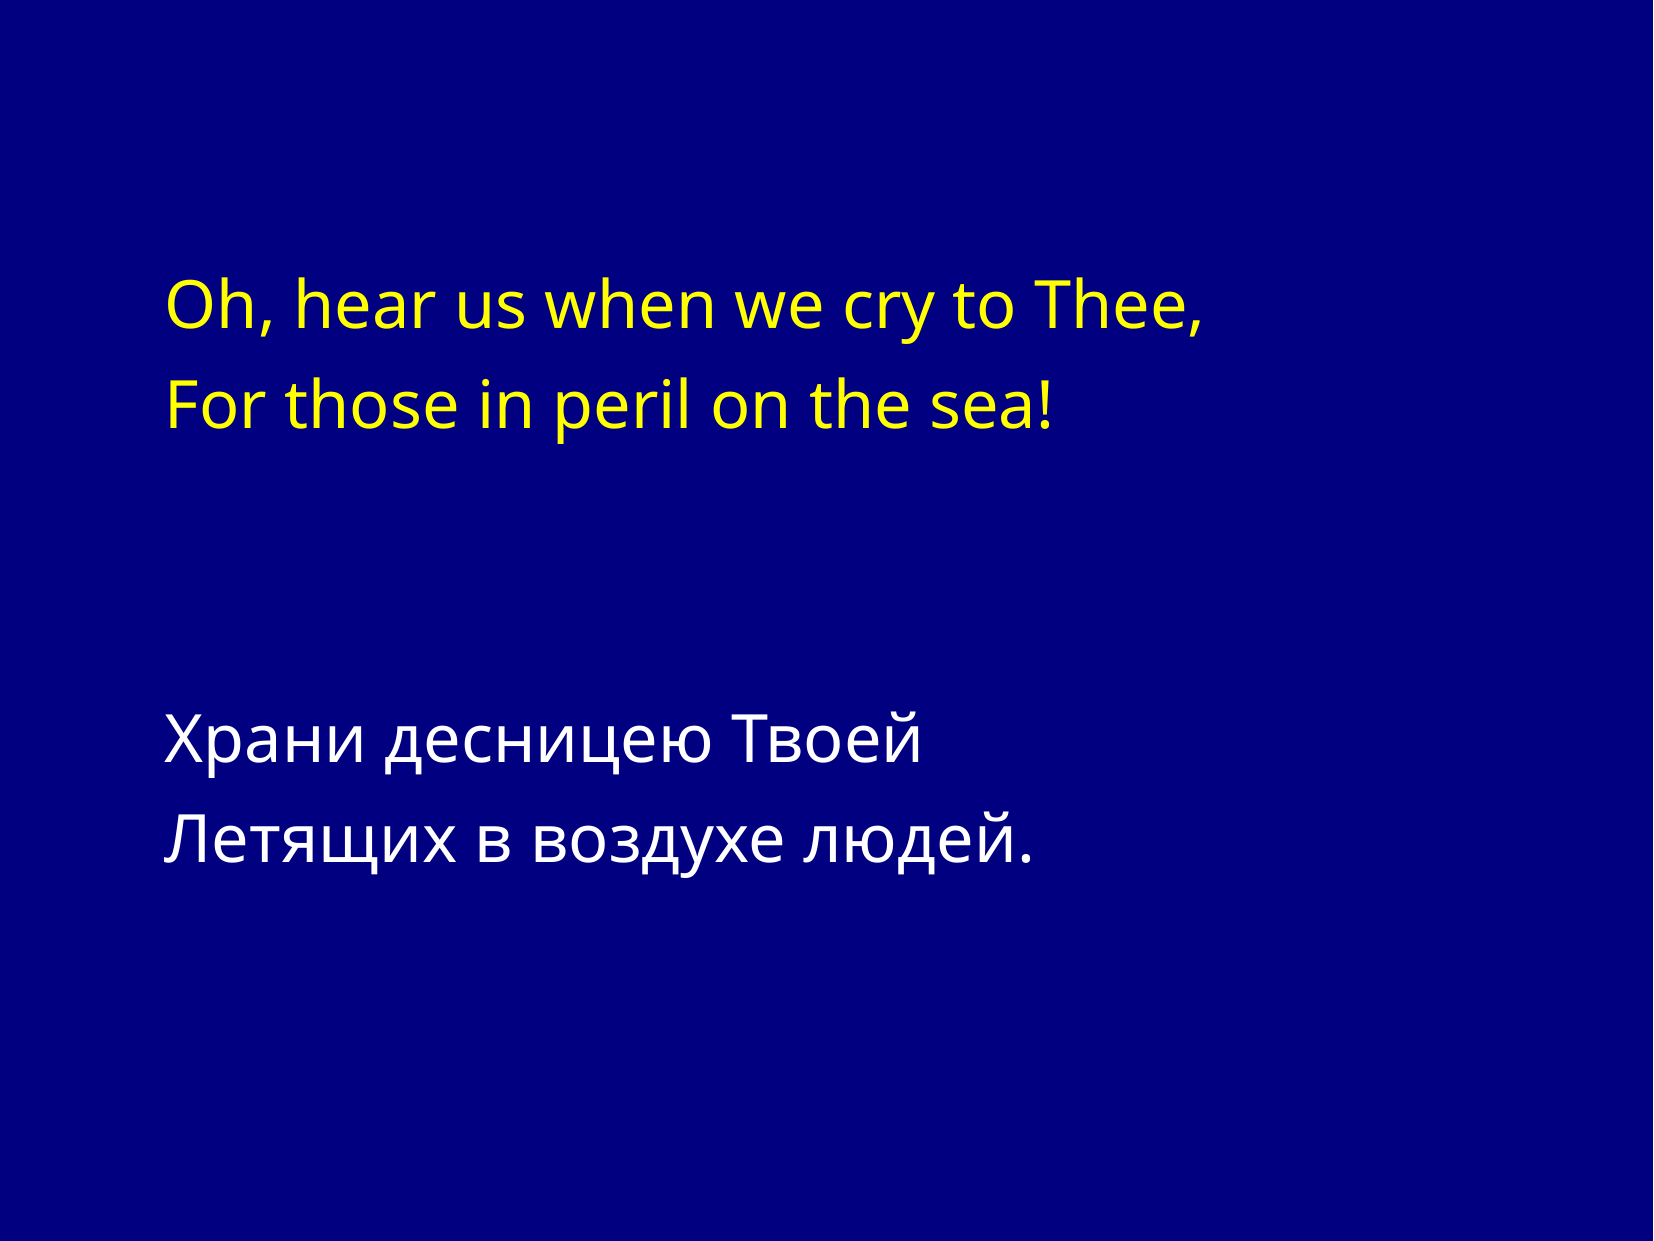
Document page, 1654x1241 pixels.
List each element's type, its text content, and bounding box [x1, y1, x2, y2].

text_box Oh, hear us when we cry to Thee, For those in peril on the sea! [37, 150, 1651, 638]
text_box Храни десницею Твоей Летящих в воздухе людей. [37, 675, 1576, 1163]
